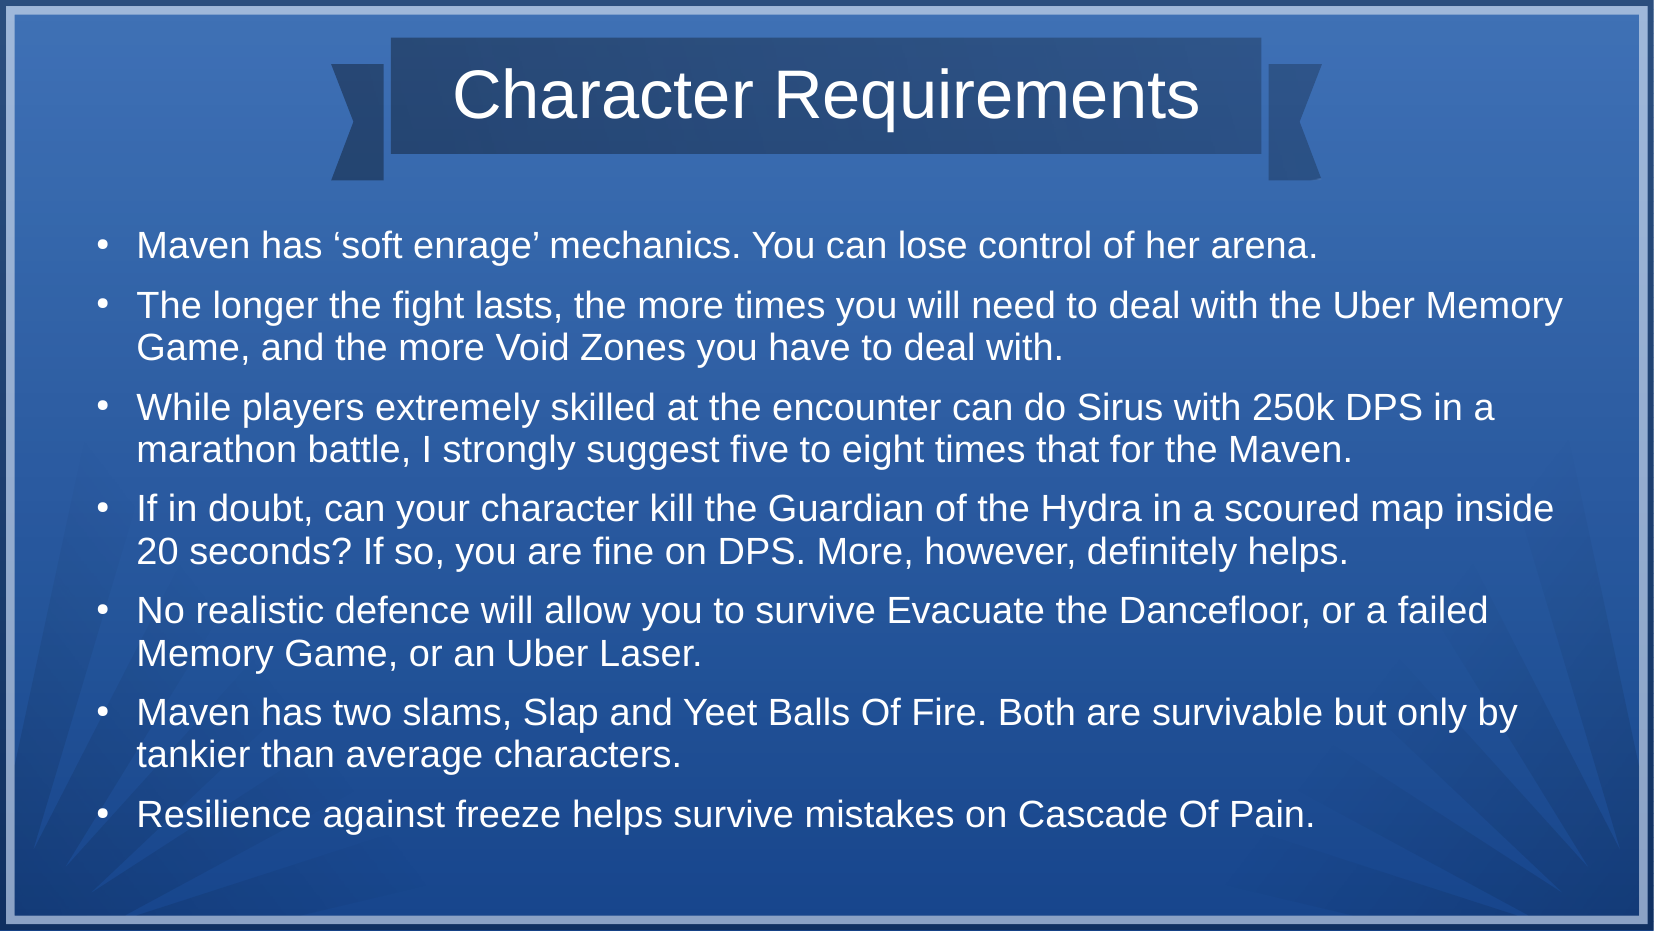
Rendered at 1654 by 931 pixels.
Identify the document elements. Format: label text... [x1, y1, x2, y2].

title Character Requirements [389, 35, 1264, 154]
list Maven has ‘soft enrage’ mechanics. You can lose control of her arena. The longer the fight lasts, the more times you will need to deal with the Uber Memory Game, and the more Void Zones you have to deal with. While players extremely skilled at the encounter can do Sirus with 250k DPS in a marathon battle, I strongly suggest five to eight times that for the Maven. If in doubt, can your character kill the Guardian of the Hydra in a scoured map inside 20 seconds? If so, you are fine on DPS. More, however, definitely helps. No realistic defence will allow you to survive Evacuate the Dancefloor, or a failed Memory Game, or an Uber Laser. Maven has two slams, Slap and Yeet Balls Of Fire. Both are survivable but only by tankier than average characters. Resilience against freeze helps survive mistakes on Cascade Of Pain. [82, 224, 1571, 848]
